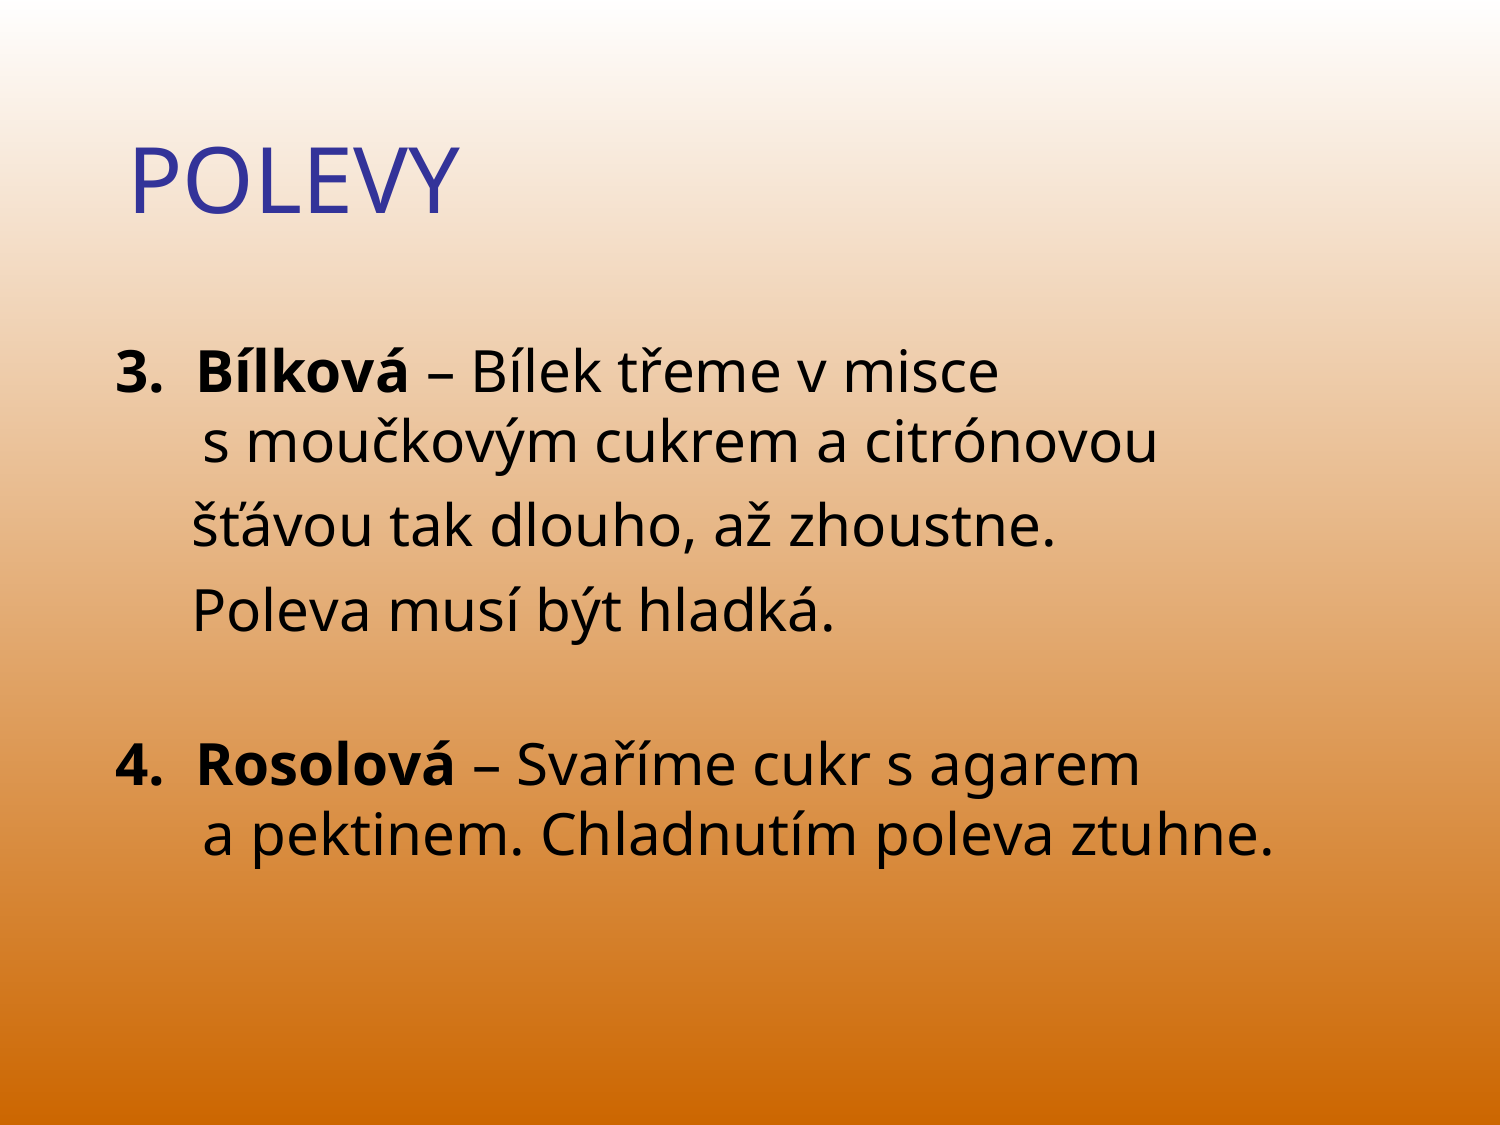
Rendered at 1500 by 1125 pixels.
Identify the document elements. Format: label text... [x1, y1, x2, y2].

title POLEVY [112, 0, 1391, 240]
list 3. Bílková – Bílek třeme v misce s moučkovým cukrem a citrónovou šťávou tak dlouho, až zhoustne. Poleva musí být hladká. 4. Rosolová – Svaříme cukr s agarem a pektinem. Chladnutím poleva ztuhne. [100, 326, 1471, 1071]
